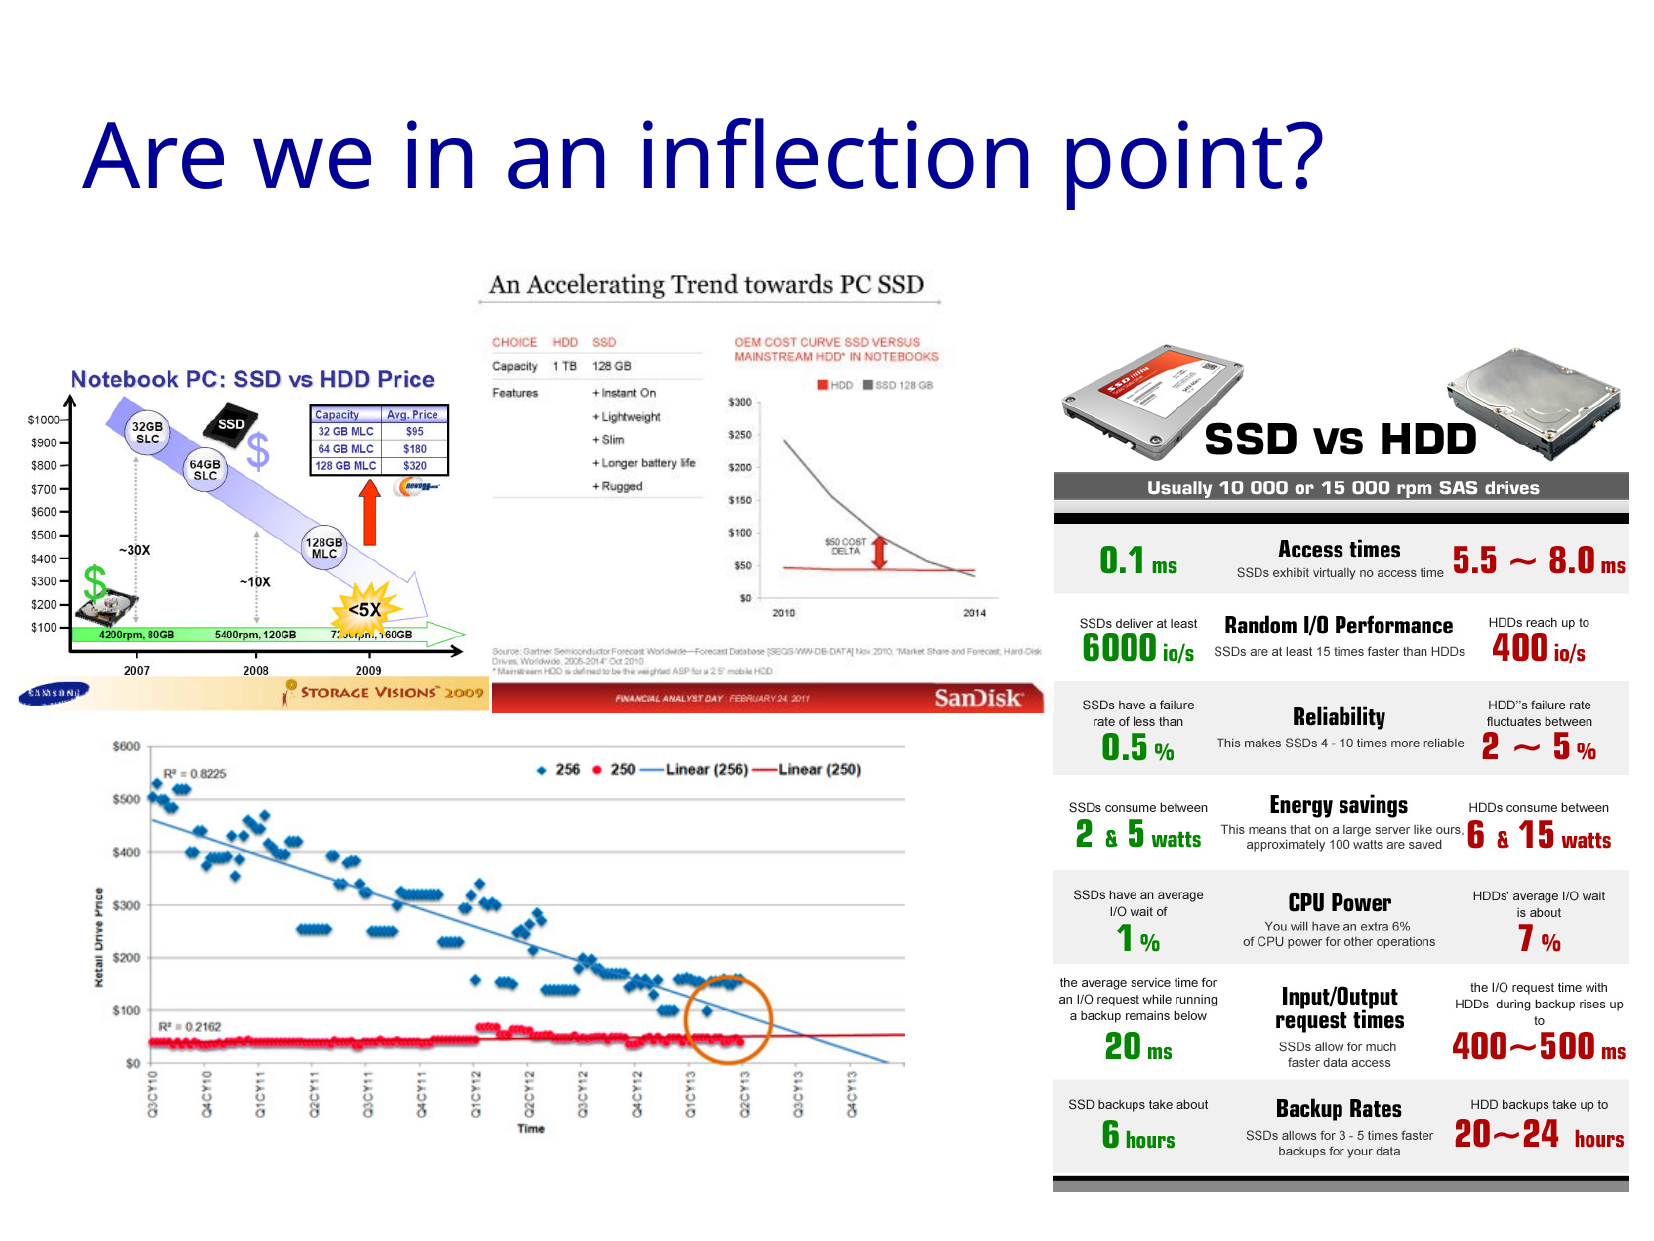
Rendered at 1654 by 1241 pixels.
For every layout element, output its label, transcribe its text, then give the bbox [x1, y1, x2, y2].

title Are we in an inflection point? [82, 49, 1571, 257]
picture [17, 259, 1629, 1192]
